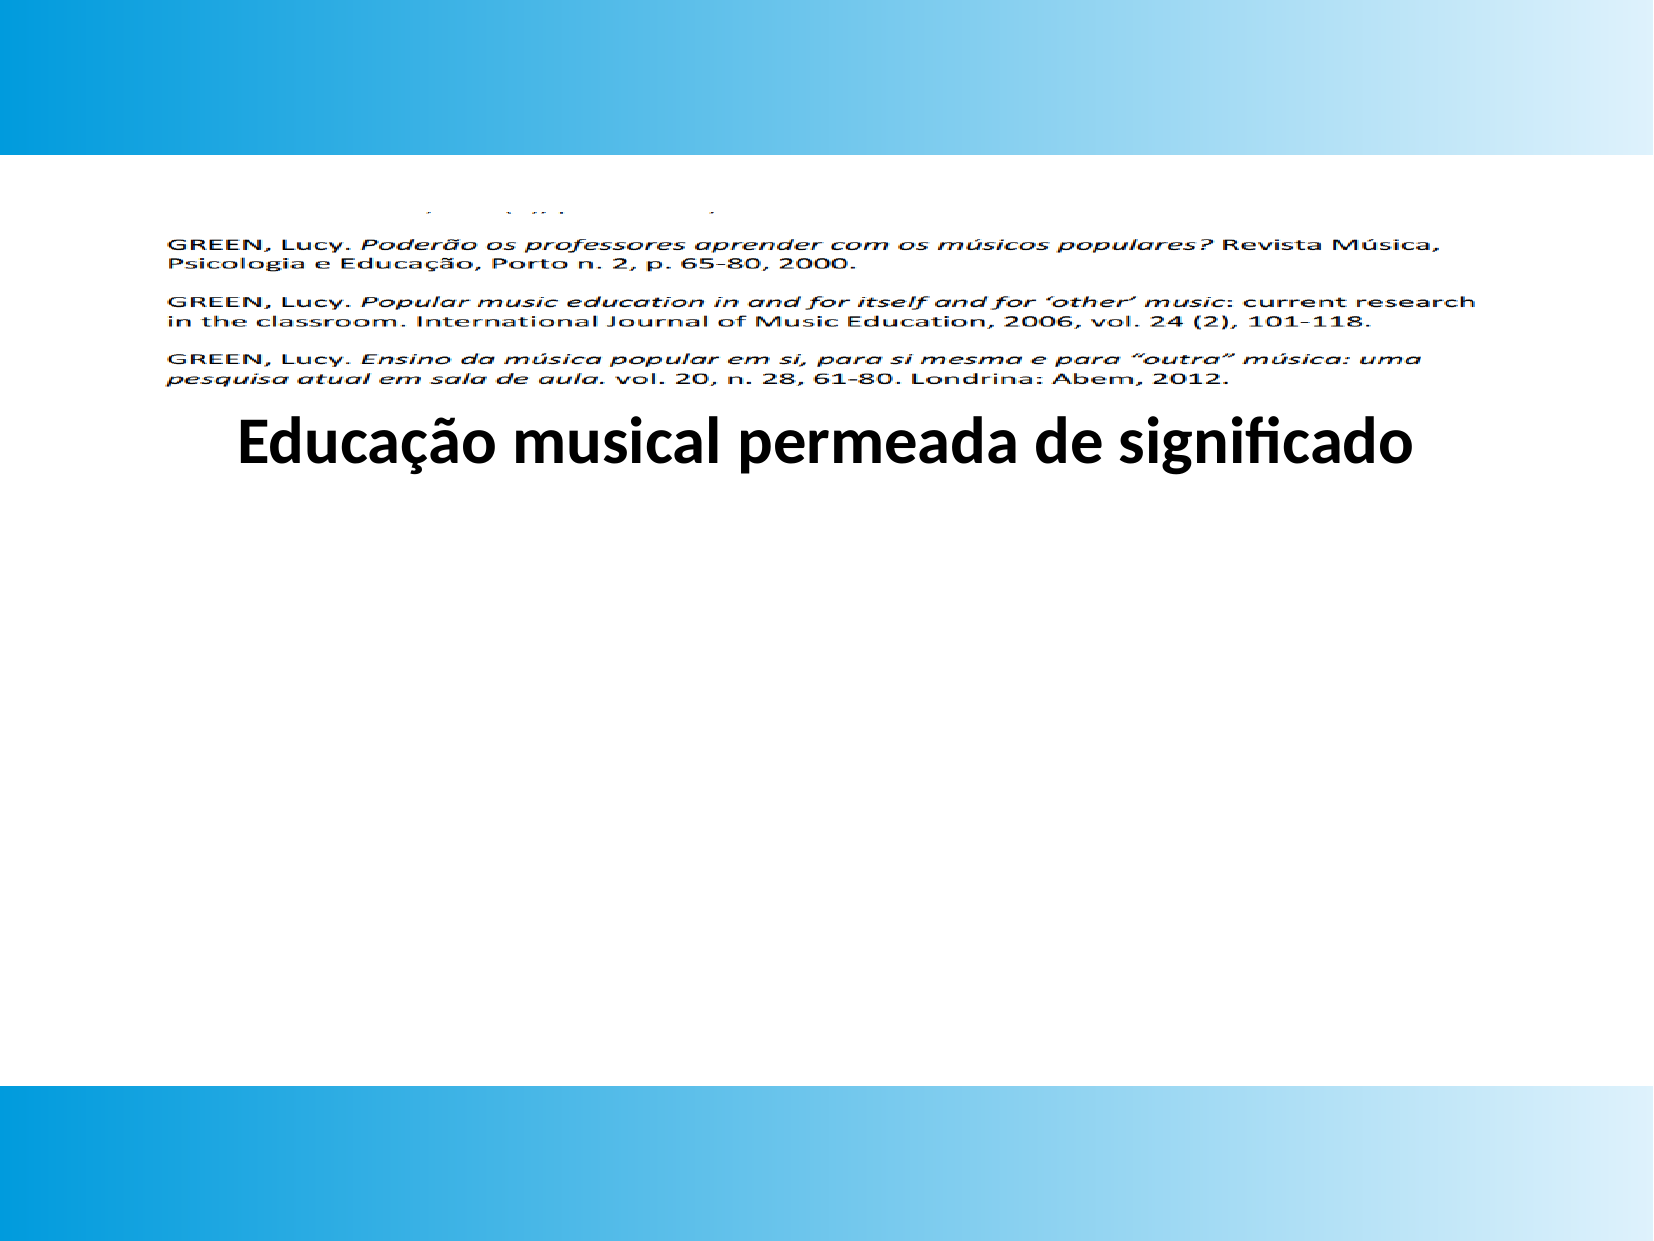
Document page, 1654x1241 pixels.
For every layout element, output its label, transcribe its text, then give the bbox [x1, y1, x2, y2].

picture [29, 212, 1589, 388]
list Educação musical permeada de significado [153, 413, 1501, 485]
